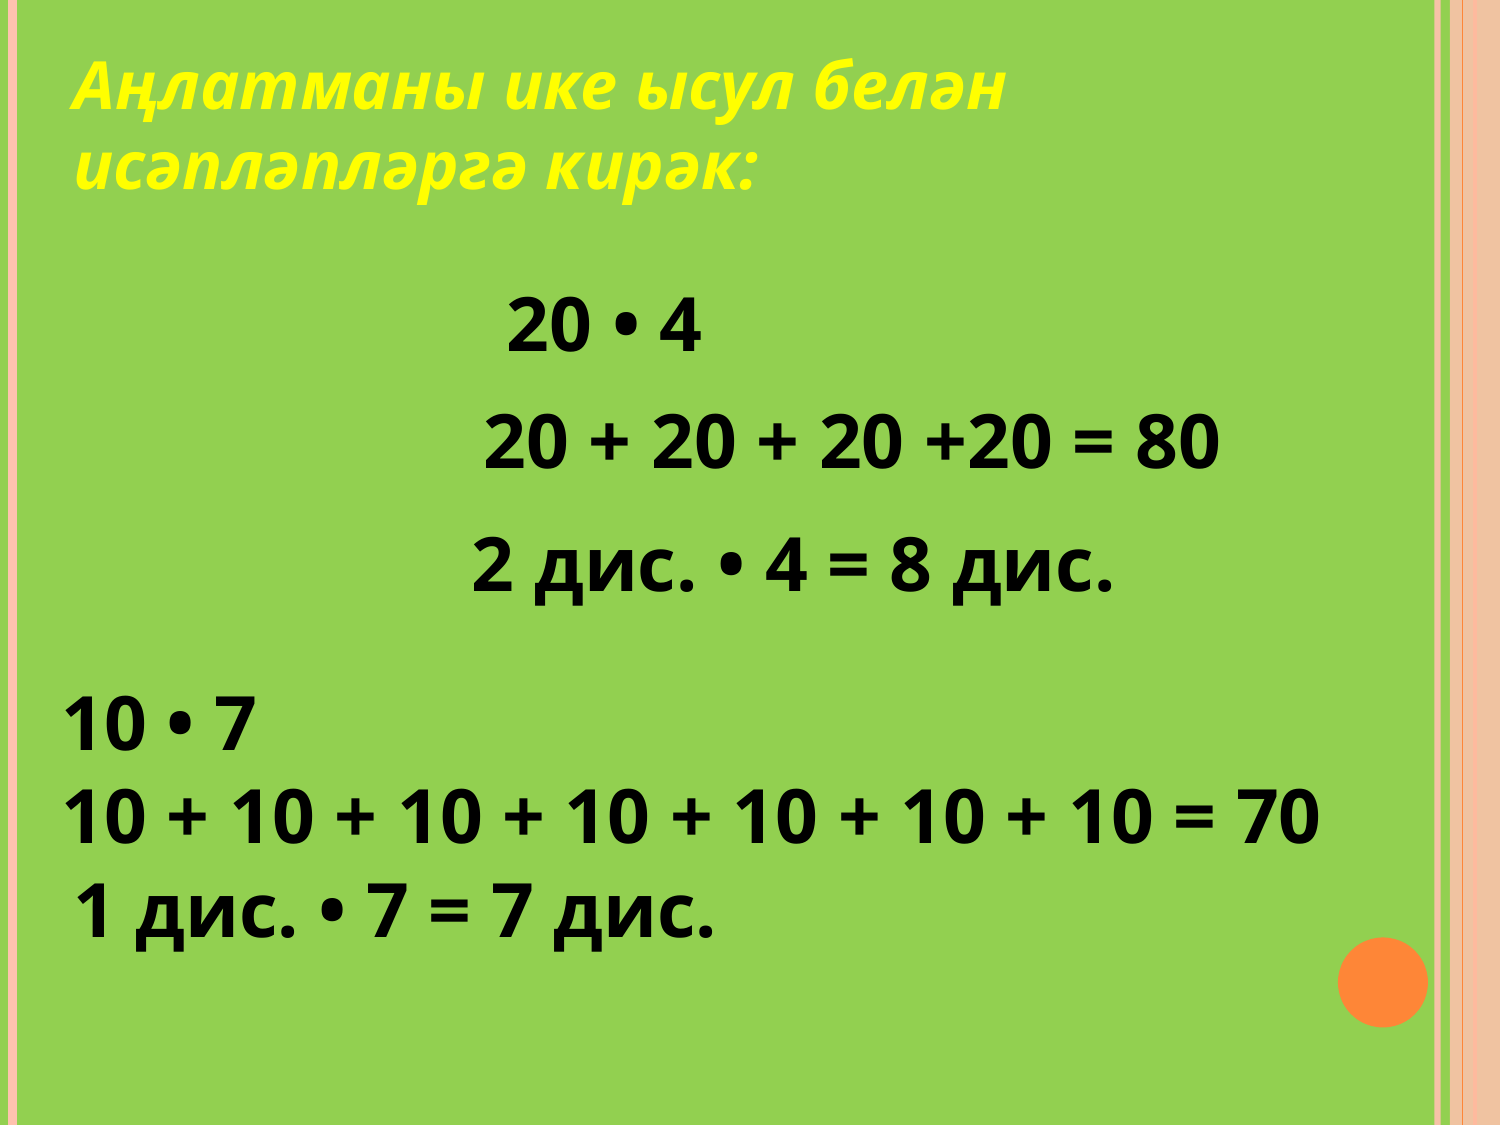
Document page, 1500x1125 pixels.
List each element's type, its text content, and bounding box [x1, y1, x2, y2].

text_box 10 • 7 [46, 667, 364, 761]
text_box 1 дис. • 7 = 7 дис. [58, 855, 750, 961]
text_box 10 + 10 + 10 + 10 + 10 + 10 + 10 = 70 [46, 761, 1418, 867]
text_box 20 + 20 + 20 +20 = 80 [468, 386, 1289, 492]
text_box Аңлатманы ике ысул белән исәпләпләргә кирәк: [58, 35, 1442, 210]
text_box 20 • 4 [492, 269, 750, 375]
text_box 2 дис. • 4 = 8 дис. [457, 509, 1184, 615]
